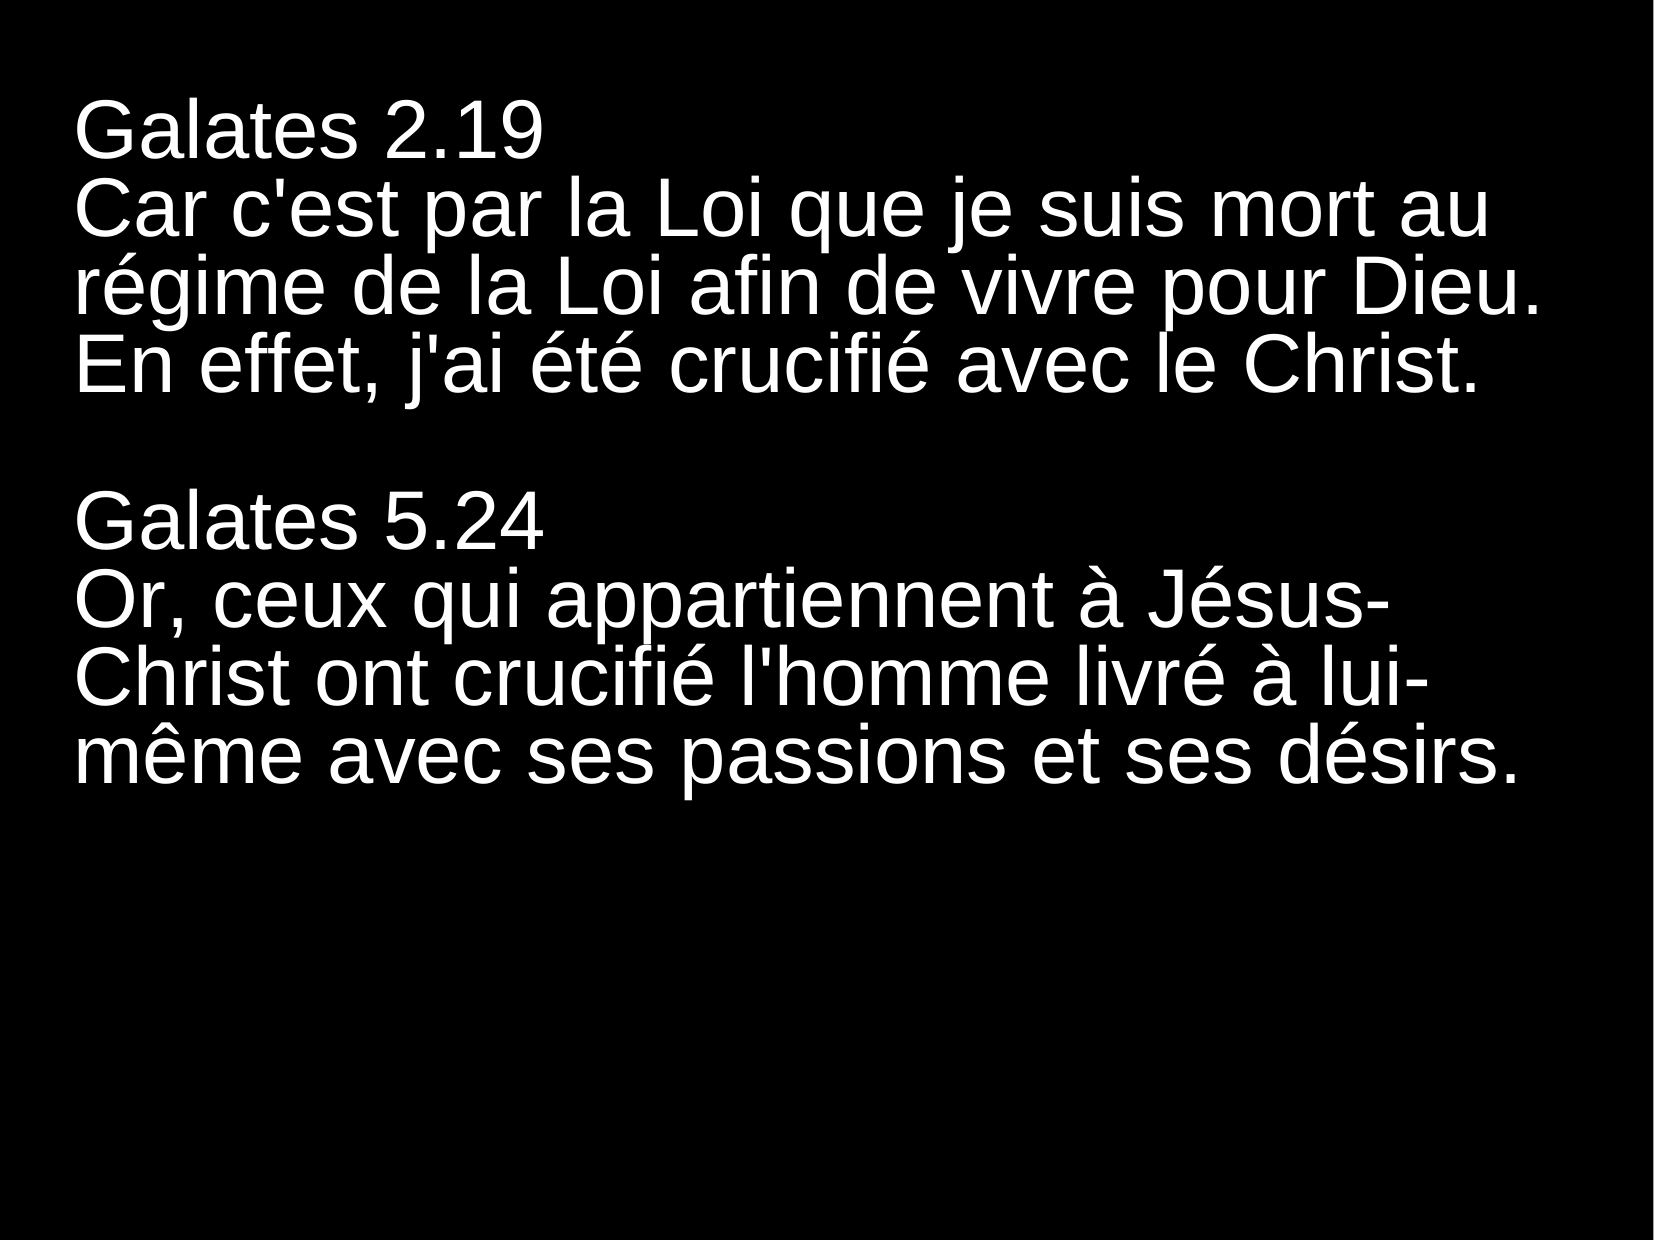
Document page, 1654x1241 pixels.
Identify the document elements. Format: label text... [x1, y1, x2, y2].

text_box Galates 2.19 Car c'est par la Loi que je suis mort au régime de la Loi afin de vivre pour Dieu. En effet, j'ai été crucifié avec le Christ. Galates 5.24 Or, ceux qui appartiennent à Jésus-Christ ont crucifié l'homme livré à lui-même avec ses passions et ses désirs. [59, 88, 1595, 1001]
